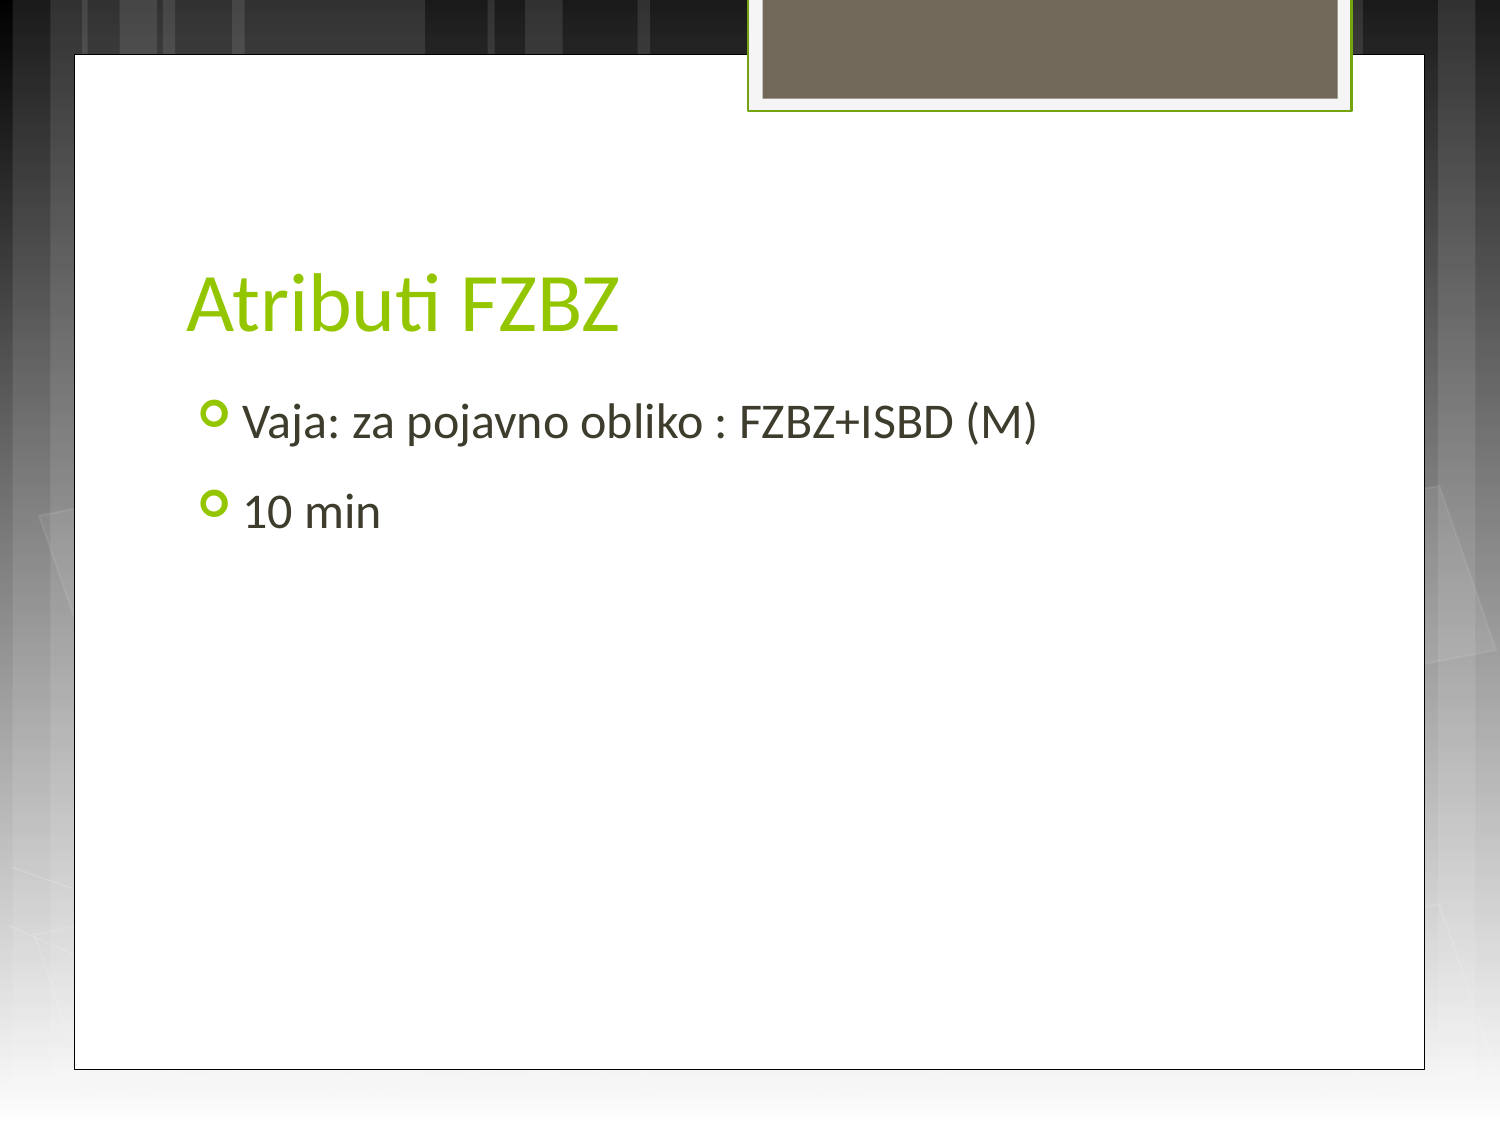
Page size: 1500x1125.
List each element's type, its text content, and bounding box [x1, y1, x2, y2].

list Vaja: za pojavno obliko : FZBZ+ISBD (M) 10 min [171, 381, 1283, 957]
title Atributi FZBZ [171, 168, 1324, 357]
